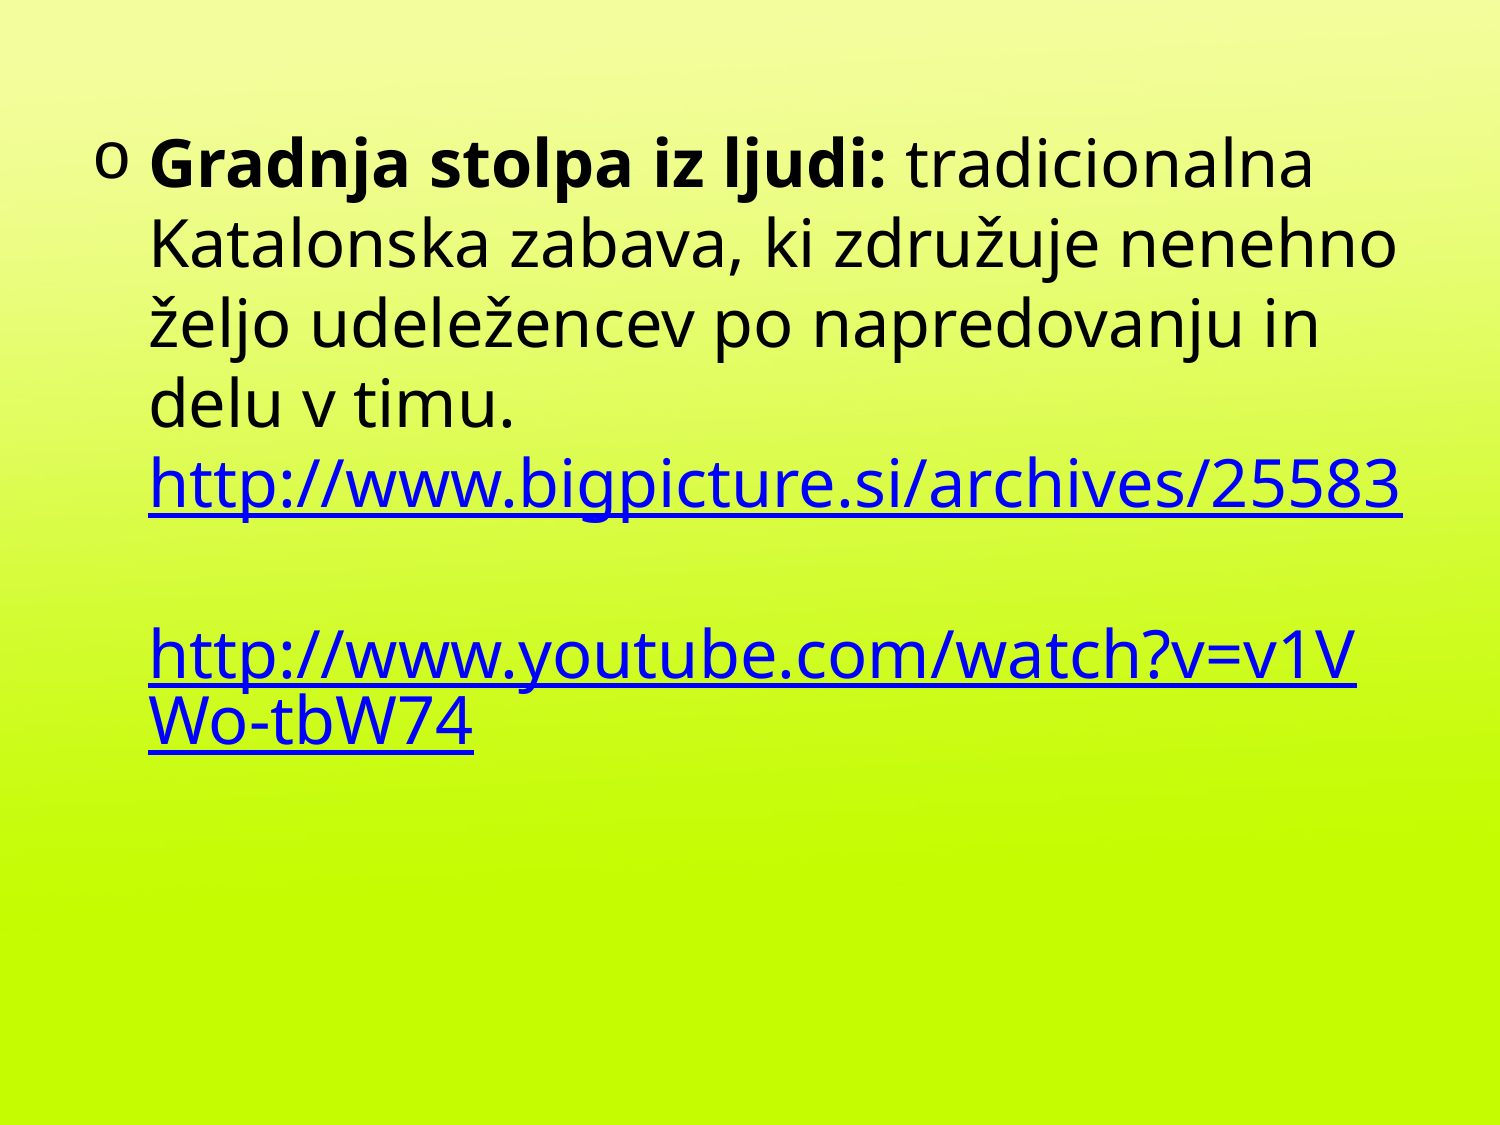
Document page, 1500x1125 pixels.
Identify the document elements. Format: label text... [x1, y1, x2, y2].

picture [0, 0, 1500, 1125]
list Gradnja stolpa iz ljudi: tradicionalna Katalonska zabava, ki združuje nenehno željo udeležencev po napredovanju in delu v timu. http://www.bigpicture.si/archives/25583 http://www.youtube.com/watch?v=v1VWo-tbW74 [76, 113, 1427, 856]
